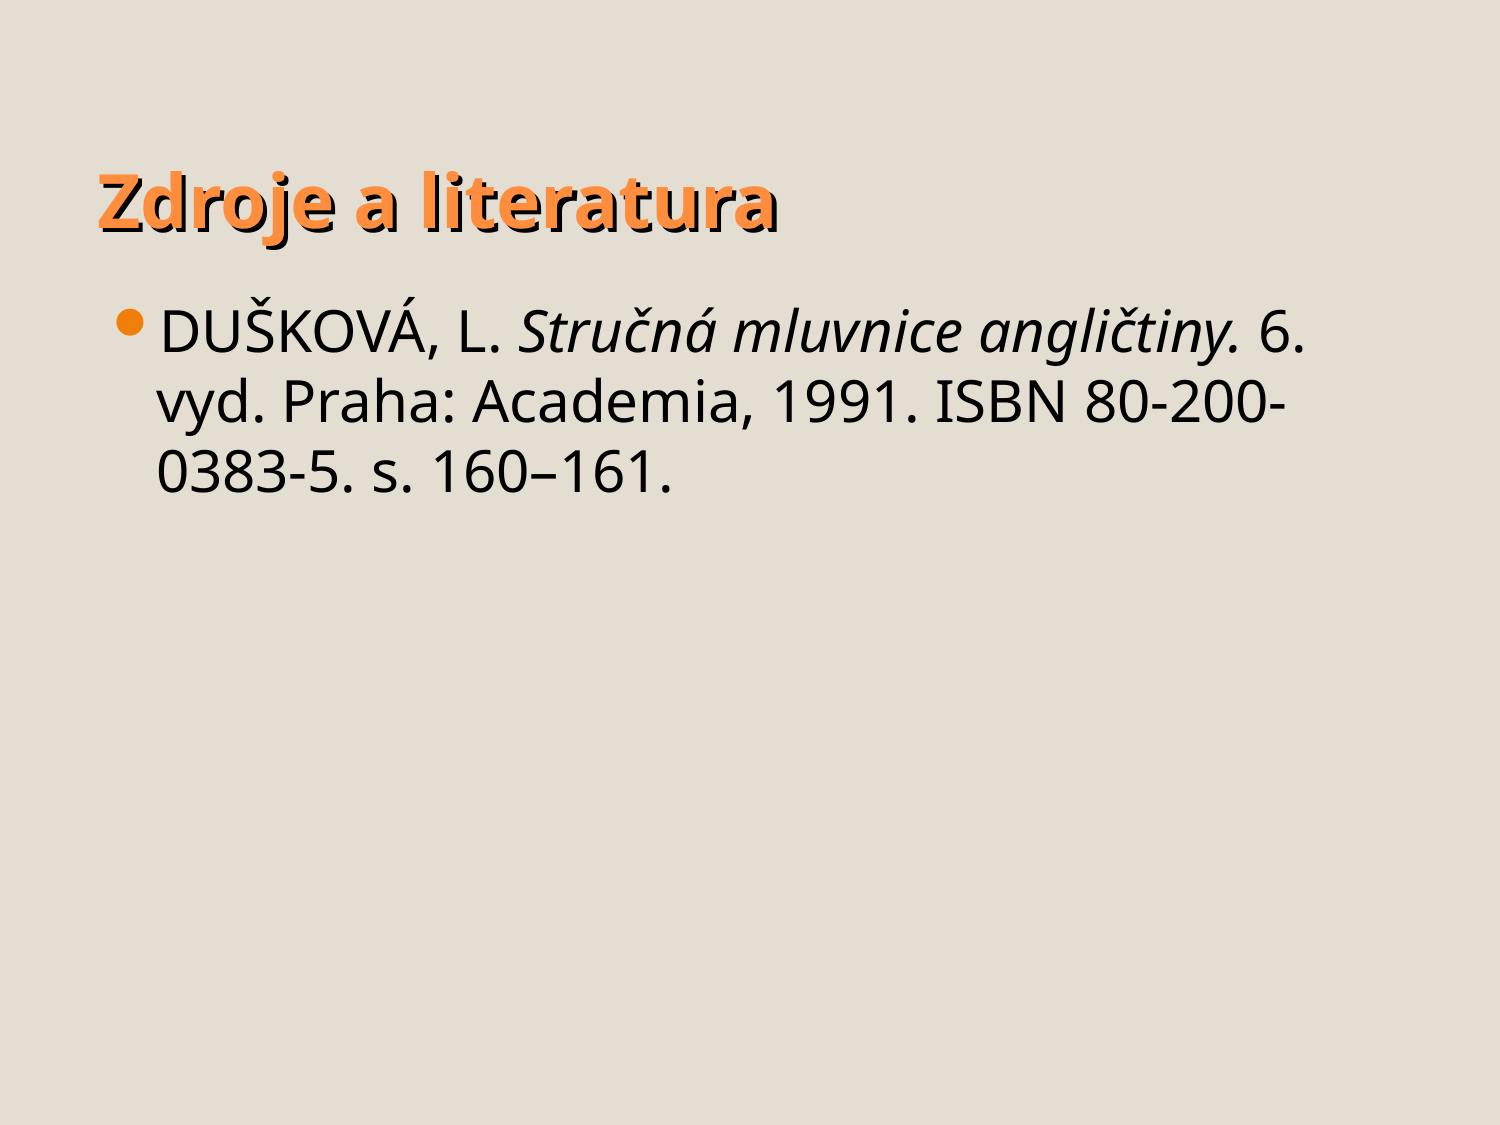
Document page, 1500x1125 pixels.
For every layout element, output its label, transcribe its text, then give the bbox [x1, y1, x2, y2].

list DUŠKOVÁ, L. Stručná mluvnice angličtiny. 6. vyd. Praha: Academia, 1991. ISBN 80-200-0383-5. s. 160–161. [82, 278, 1426, 966]
title Zdroje a literatura [82, 78, 1426, 251]
